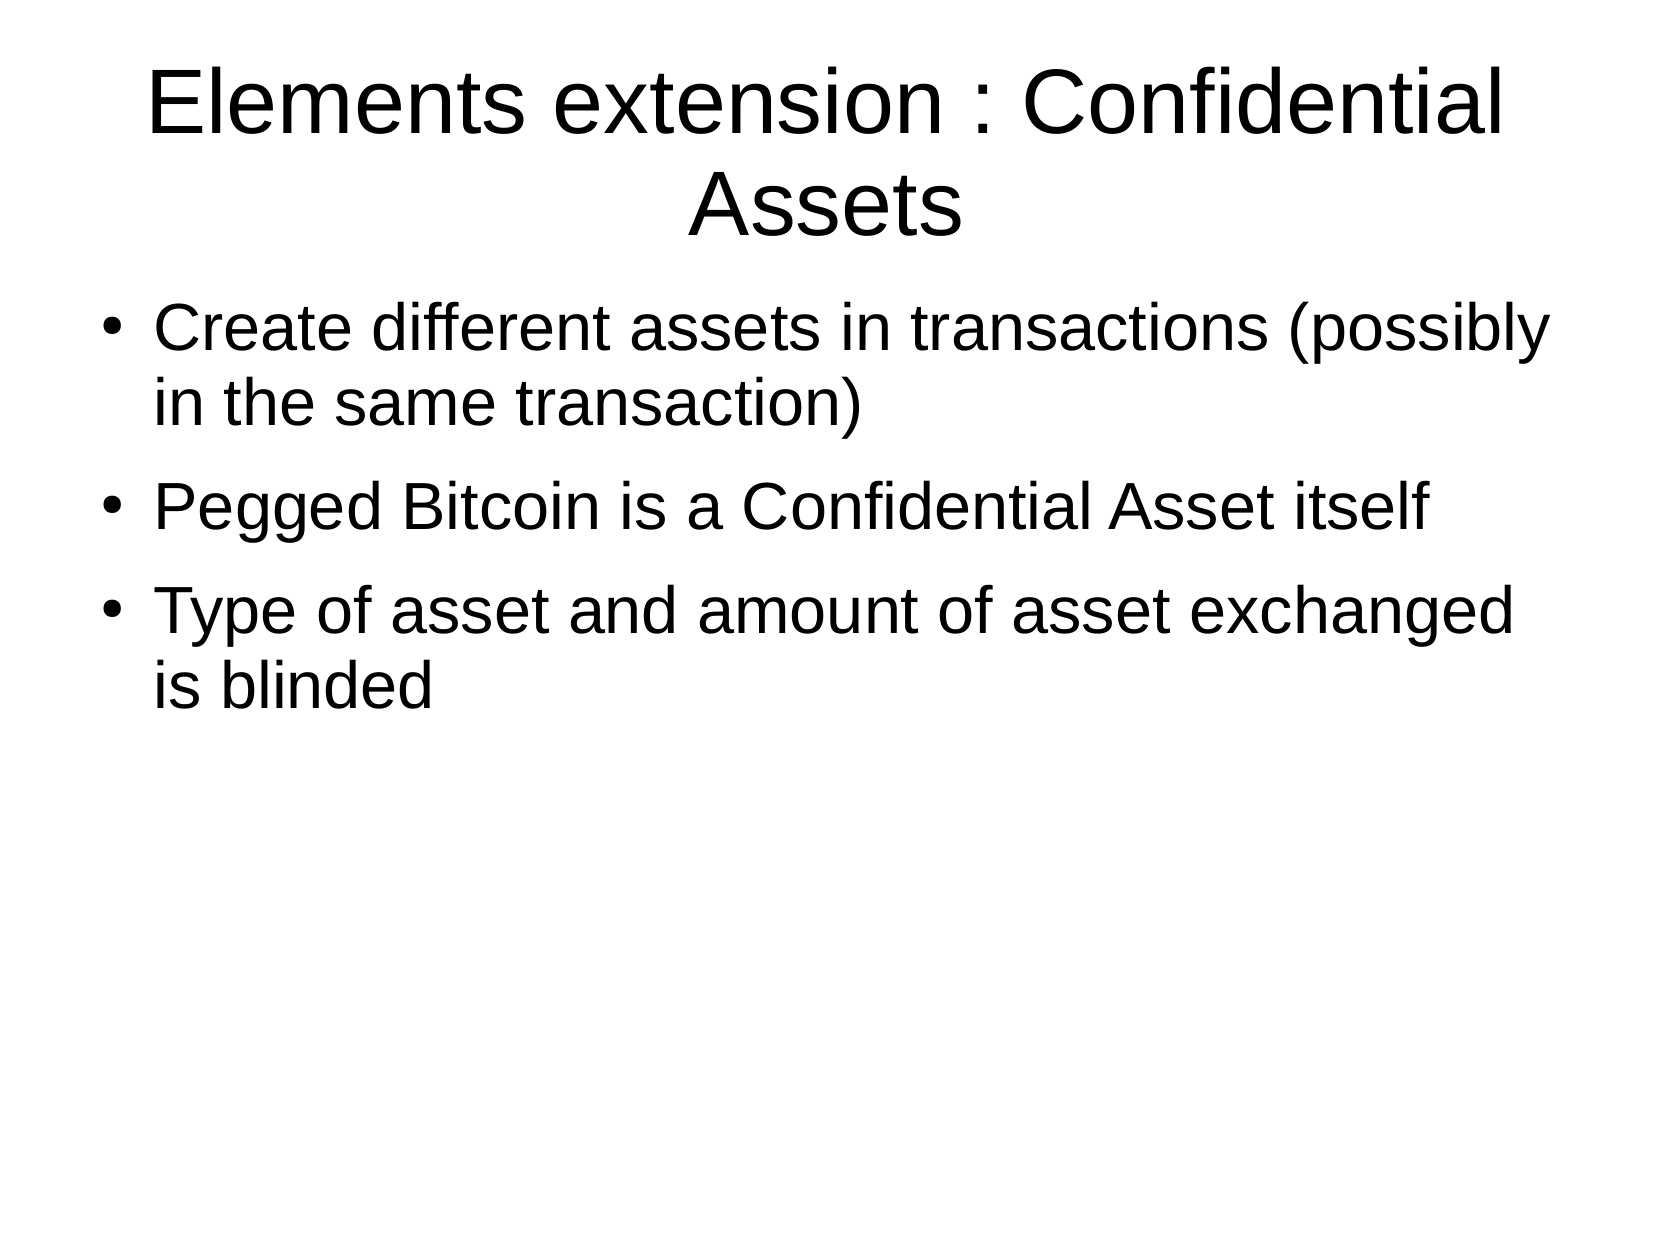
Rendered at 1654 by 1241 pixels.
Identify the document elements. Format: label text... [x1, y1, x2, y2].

title Elements extension : Confidential Assets [82, 49, 1571, 257]
list Create different assets in transactions (possibly in the same transaction) Pegged Bitcoin is a Confidential Asset itself Type of asset and amount of asset exchanged is blinded [82, 290, 1571, 1109]
